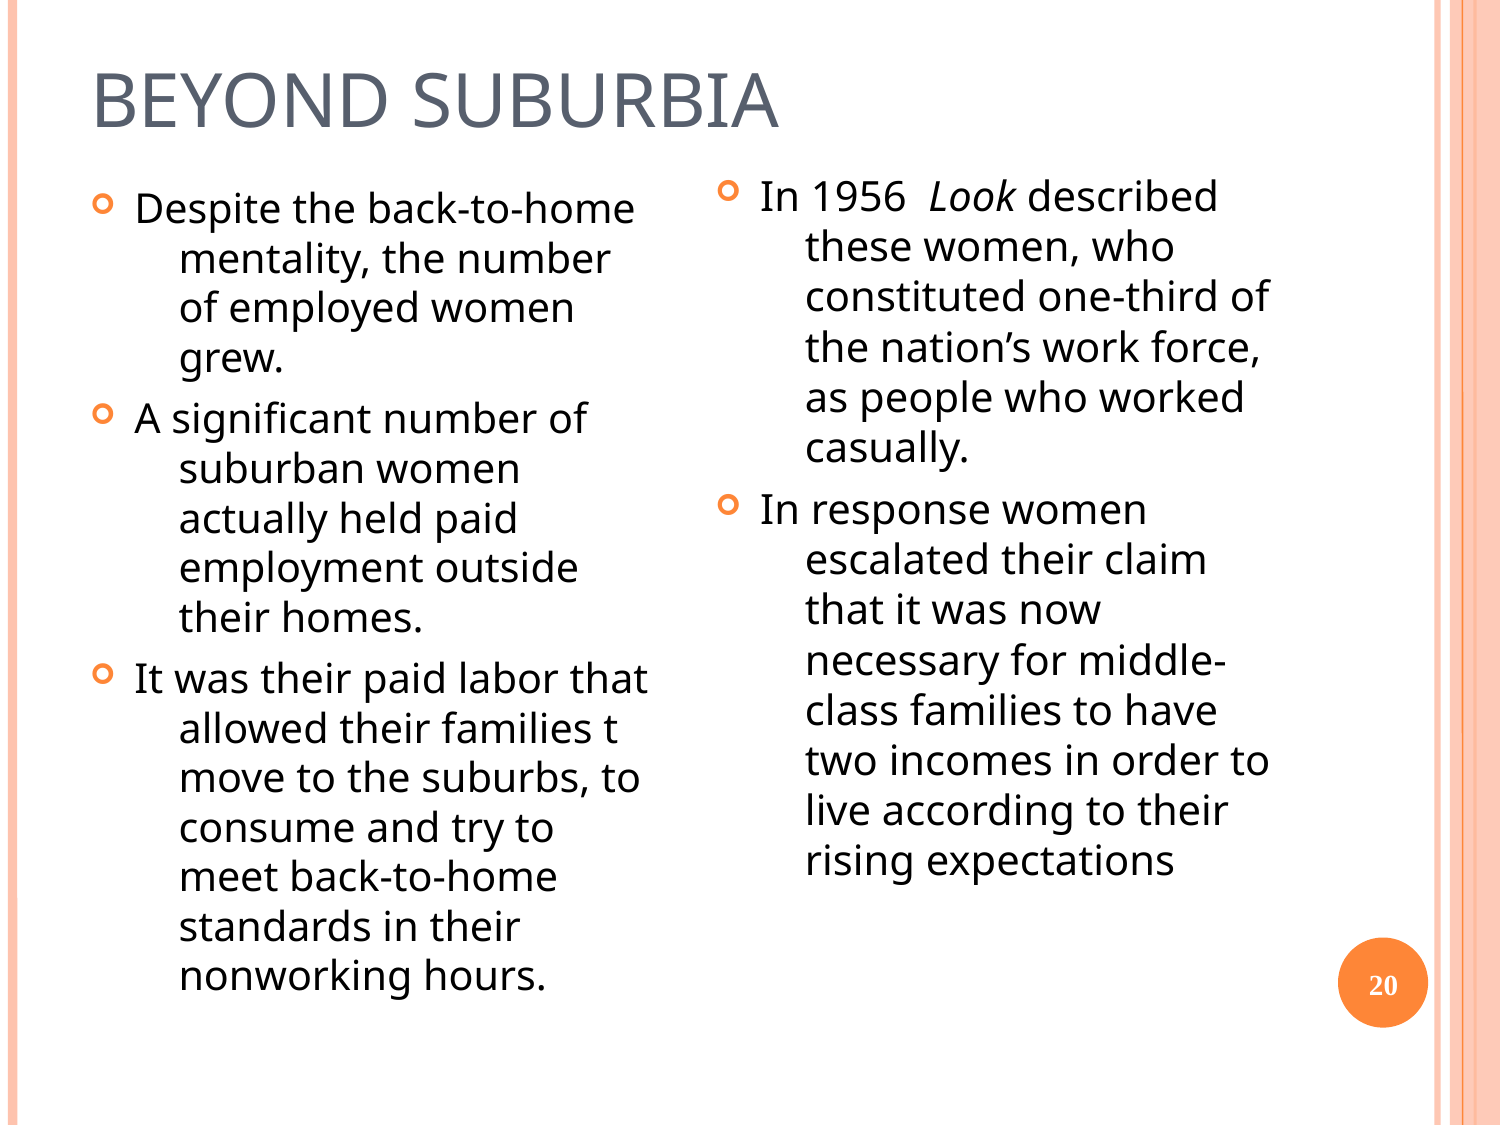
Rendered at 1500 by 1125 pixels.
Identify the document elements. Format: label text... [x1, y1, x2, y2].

title Beyond Suburbia [75, 45, 1300, 138]
list In 1956 Look described these women, who constituted one-third of the nation’s work force, as people who worked casually. In response women escalated their claim that it was now necessary for middle-class families to have two incomes in order to live according to their rising expectations [700, 162, 1301, 1013]
text_box [1333, 940, 1434, 1027]
list Despite the back-to-home mentality, the number of employed women grew. A significant number of suburban women actually held paid employment outside their homes. It was their paid labor that allowed their families t move to the suburbs, to consume and try to meet back-to-home standards in their nonworking hours. [75, 174, 676, 1013]
